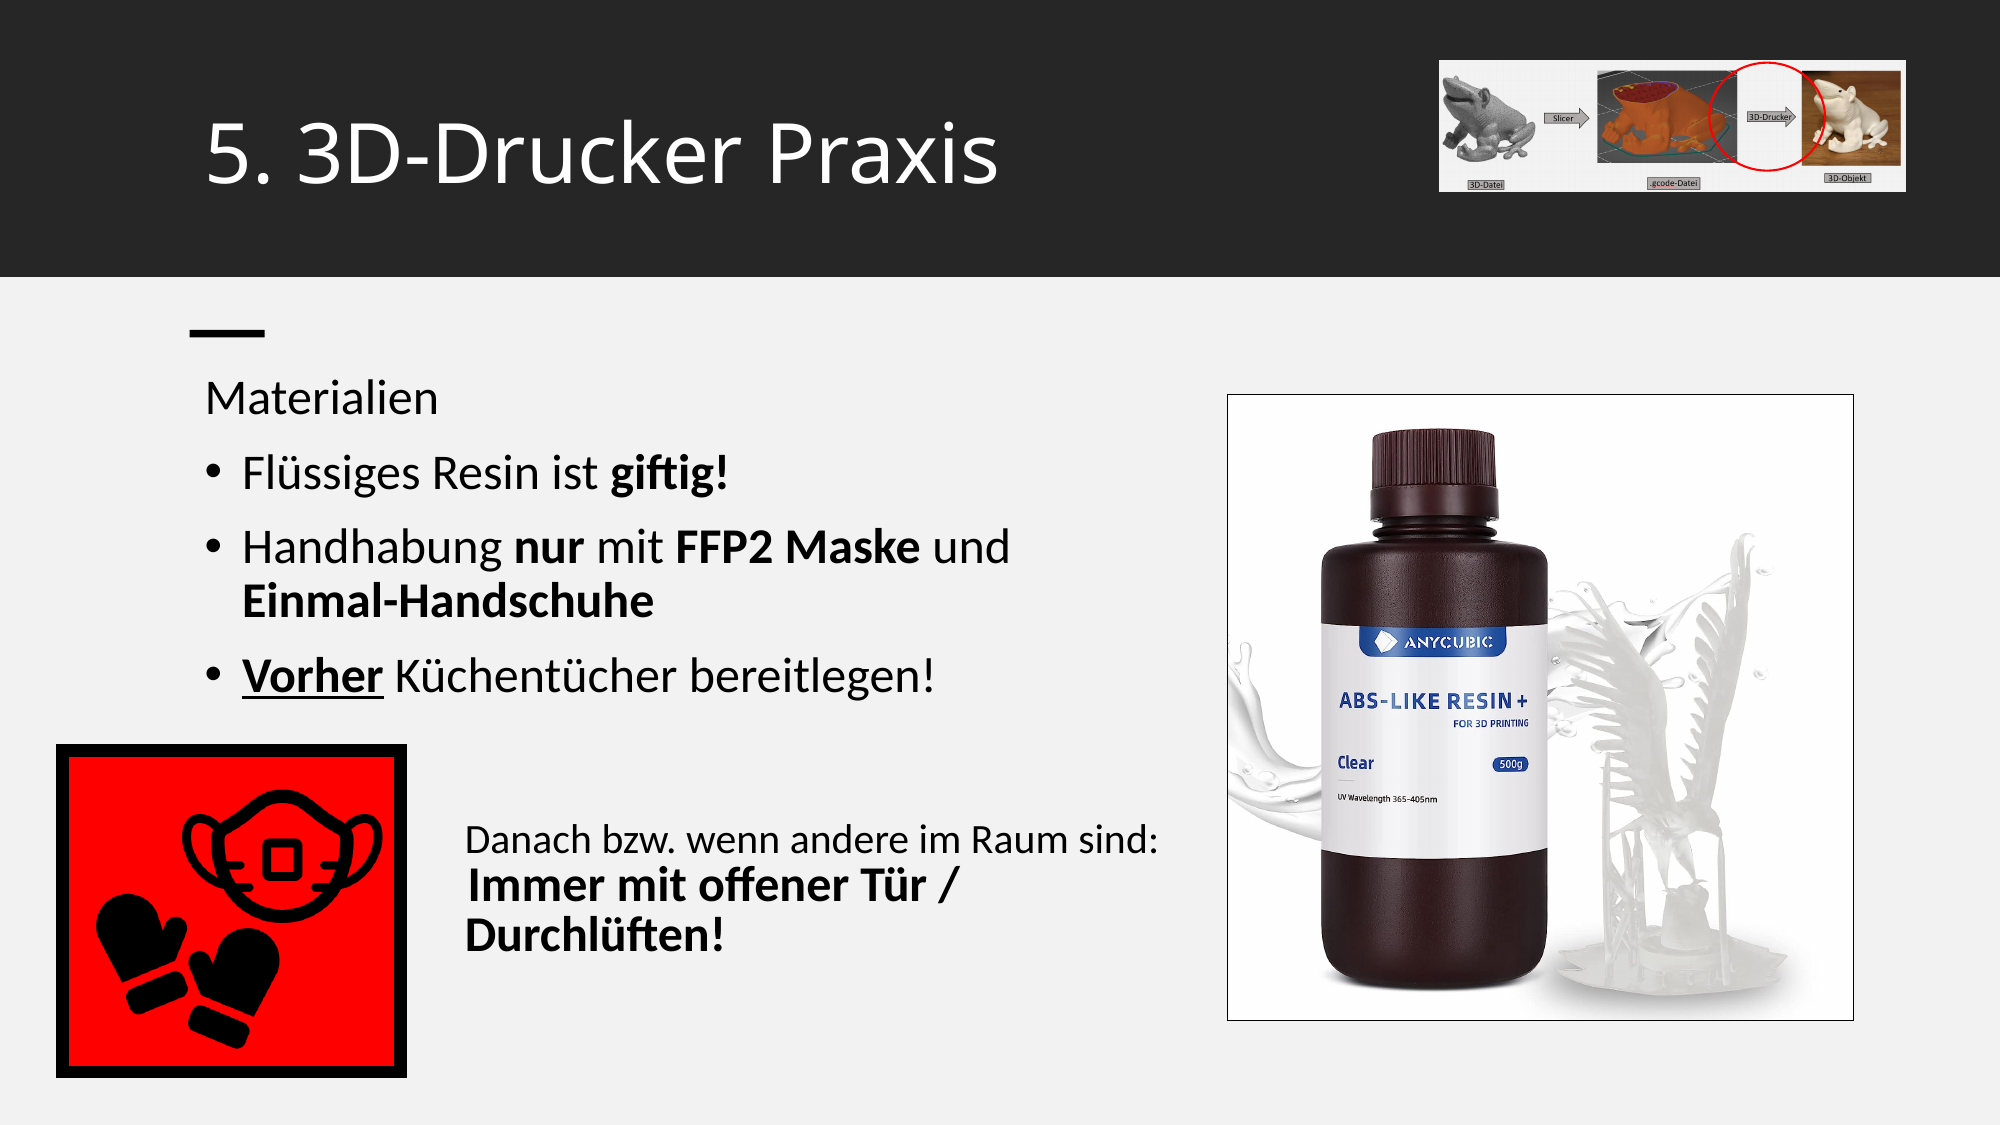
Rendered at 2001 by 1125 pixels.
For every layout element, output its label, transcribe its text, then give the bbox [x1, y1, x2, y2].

picture [1227, 394, 1854, 1021]
text_box Danach bzw. wenn andere im Raum sind: Immer mit offener Tür / Durchlüften! [450, 814, 1201, 1003]
picture [78, 749, 389, 1081]
list Materialien Flüssiges Resin ist giftig! Handhabung nur mit FFP2 Maske und Einmal-Handschuhe Vorher Küchentücher bereitlegen! [189, 363, 1811, 1113]
picture [1439, 60, 1906, 192]
text_box [0, 0, 2000, 1125]
title 5. 3D-Drucker Praxis [189, 104, 1812, 253]
